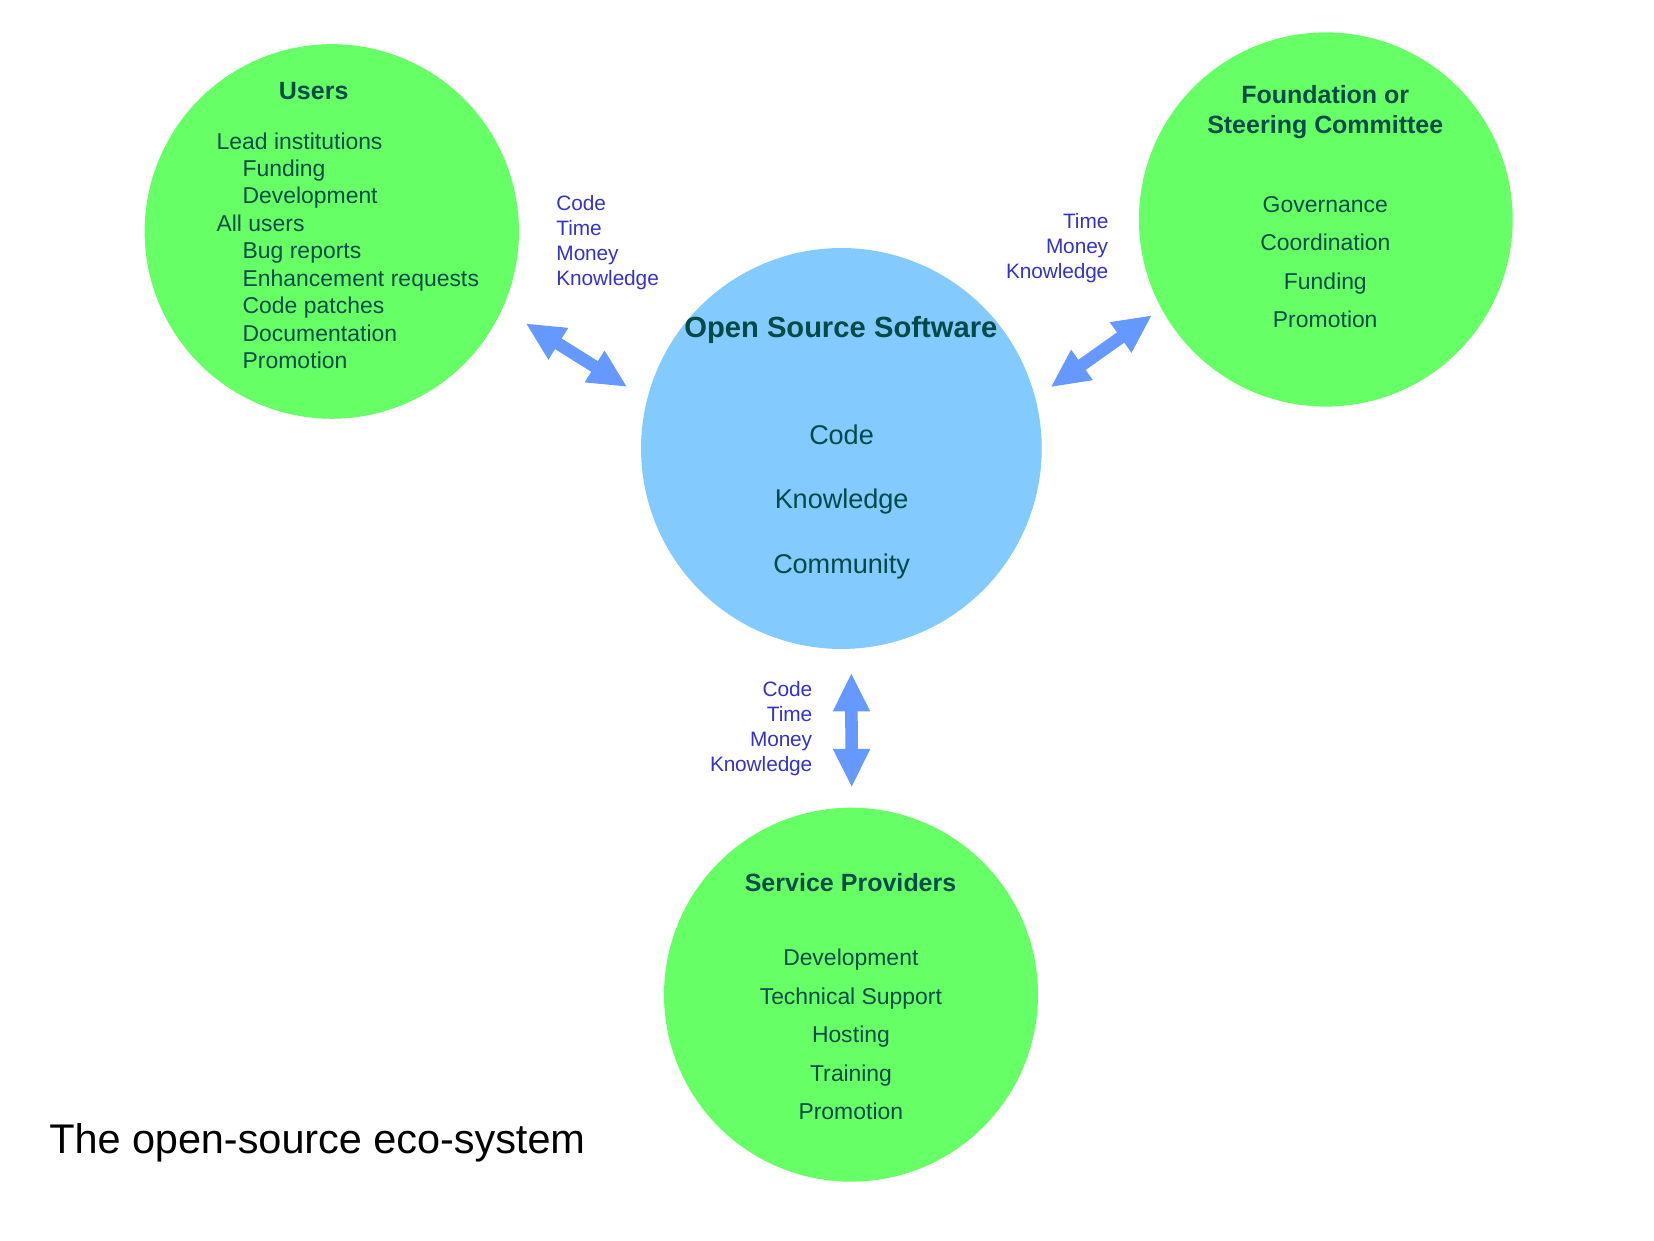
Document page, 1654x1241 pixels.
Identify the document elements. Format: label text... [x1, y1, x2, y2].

text_box Users [264, 65, 400, 108]
text_box [707, 248, 975, 299]
text_box [1214, 32, 1437, 69]
text_box [741, 1146, 961, 1182]
text_box [144, 44, 480, 366]
text_box Code Time Money Knowledge [681, 668, 827, 796]
text_box [641, 350, 1042, 649]
text_box Code Knowledge Community [739, 409, 944, 555]
text_box Service Providers [708, 857, 994, 900]
text_box Development Technical Support Hosting Training Promotion [701, 935, 1001, 1146]
text_box Lead institutions Funding Development All users Bug reports Enhancement requests Code patches Documentation Promotion [201, 117, 577, 384]
text_box Governance Coordination Funding Promotion [1234, 182, 1416, 351]
text_box [664, 874, 1039, 1107]
text_box [223, 384, 441, 419]
text_box Foundation or Steering Committee [1189, 69, 1461, 141]
text_box Code Time Money Knowledge [541, 182, 687, 310]
text_box [1138, 90, 1513, 407]
text_box The open-source eco-system [34, 1104, 602, 1171]
text_box Open Source Software [666, 299, 1016, 350]
text_box Time Money Knowledge [977, 150, 1124, 300]
text_box [724, 807, 978, 857]
